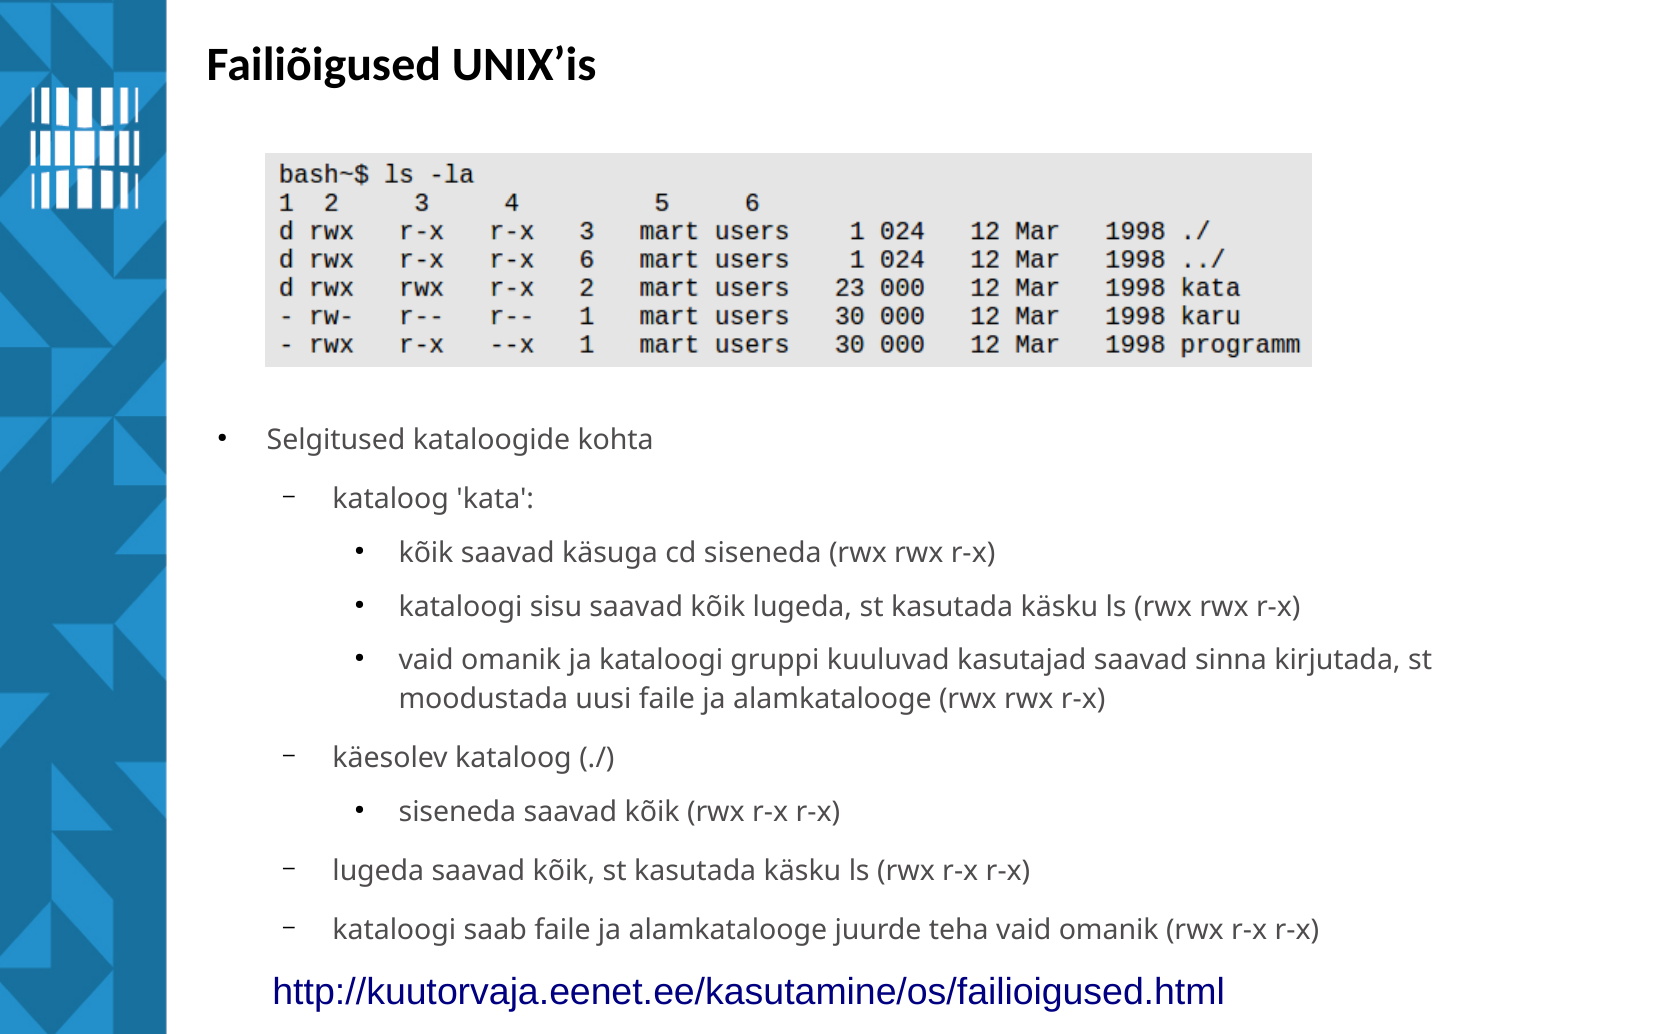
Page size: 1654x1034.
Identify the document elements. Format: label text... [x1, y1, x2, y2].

title Failiõigused UNIX’is [206, 29, 1430, 107]
text_box http://kuutorvaja.eenet.ee/kasutamine/os/failioigused.html [257, 963, 1241, 1021]
list Selgitused kataloogide kohta kataloog 'kata': kõik saavad käsuga cd siseneda (rwx rwx r-x) kataloogi sisu saavad kõik lugeda, st kasutada käsku ls (rwx rwx r-x) vaid omanik ja kataloogi gruppi kuuluvad kasutajad saavad sinna kirjutada, st moodustada uusi faile ja alamkatalooge (rwx rwx r-x) käesolev kataloog (./) siseneda saavad kõik (rwx r-x r-x) lugeda saavad kõik, st kasutada käsku ls (rwx r-x r-x) kataloogi saab faile ja alamkatalooge juurde teha vaid omanik (rwx r-x r-x) [200, 419, 1607, 951]
picture [42, 108, 132, 208]
picture [265, 153, 1312, 367]
